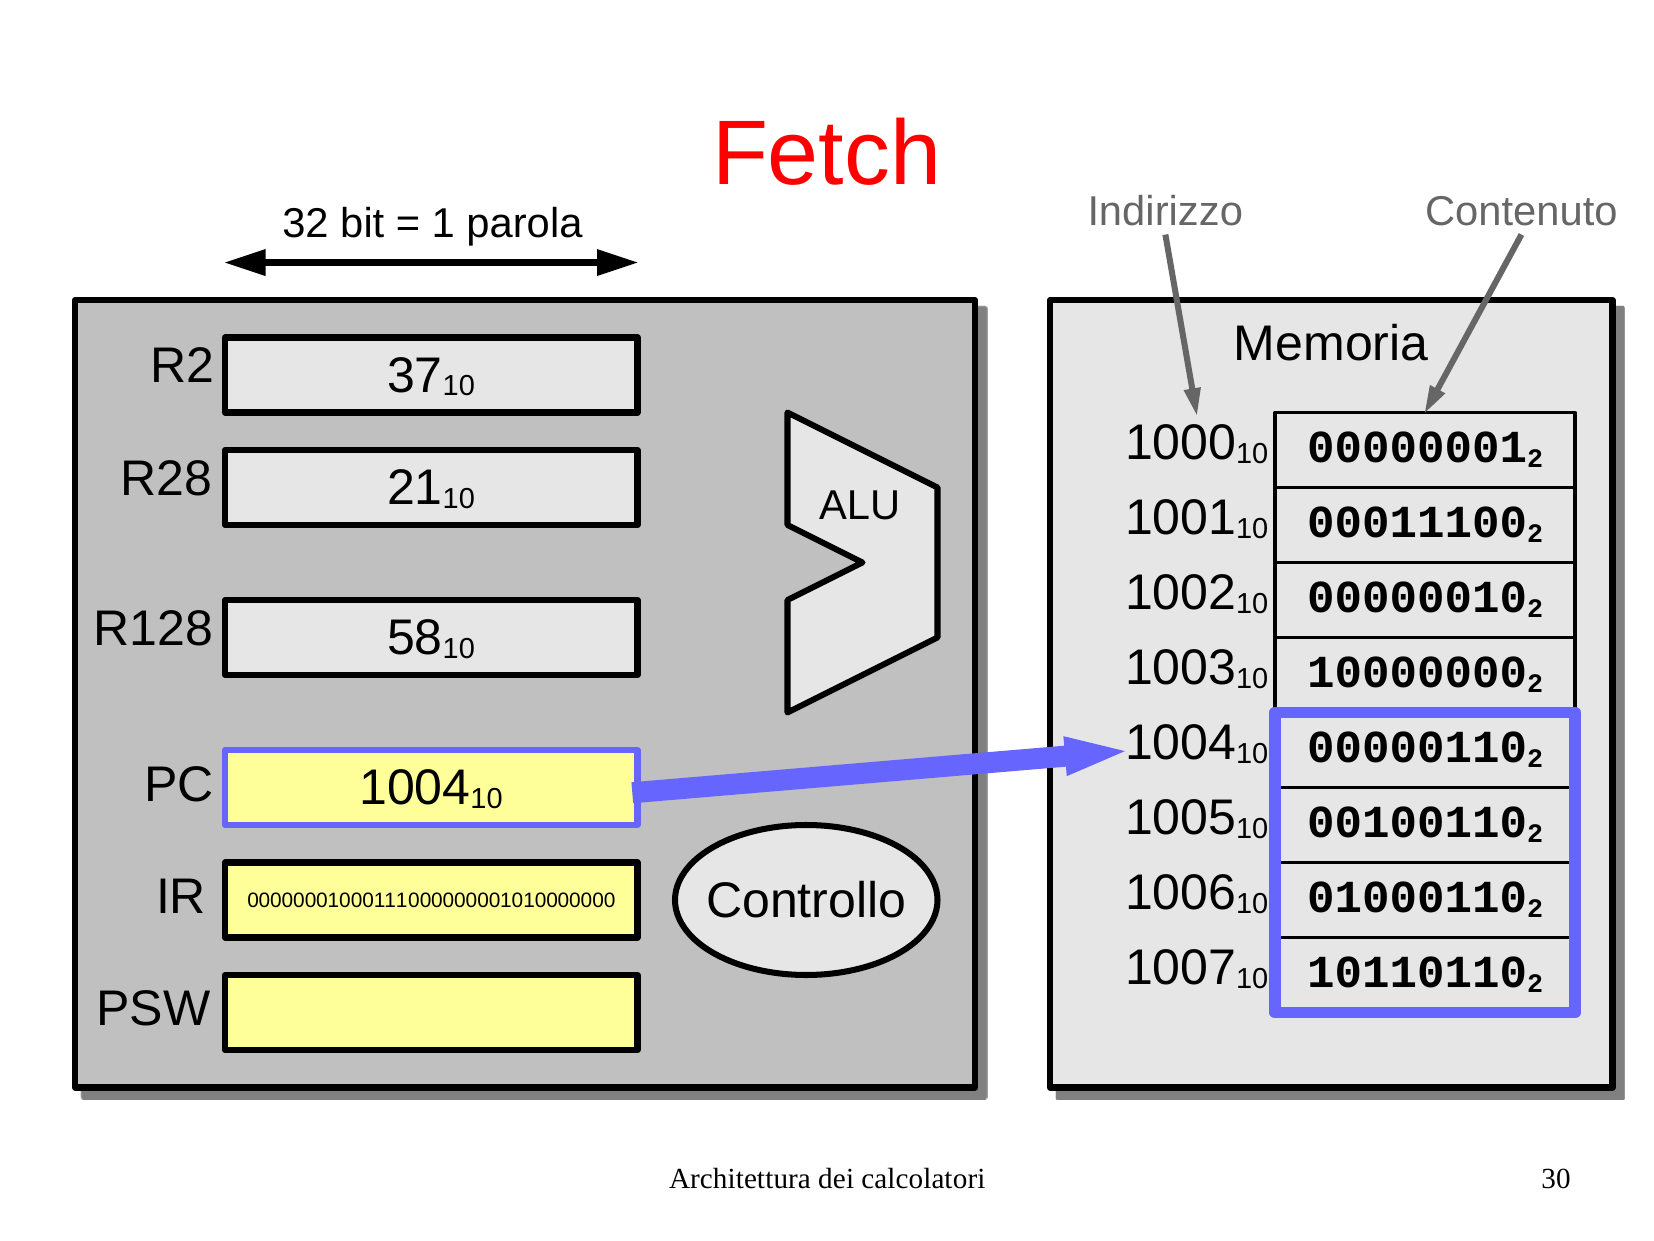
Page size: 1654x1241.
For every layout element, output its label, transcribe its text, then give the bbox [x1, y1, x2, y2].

text_box PSW [96, 980, 211, 1037]
text_box 000111002 [1275, 487, 1576, 562]
text_box 2110 [225, 450, 638, 526]
text_box 010001102 [1281, 862, 1569, 937]
text_box R2 [150, 337, 214, 394]
text_box [75, 300, 976, 1088]
text_box R128 [93, 600, 214, 657]
text_box 100410 [225, 750, 638, 826]
text_box PC [144, 755, 214, 813]
text_box 100000002 [1275, 637, 1576, 707]
text_box 000000102 [1275, 562, 1576, 637]
text_box 3710 [225, 337, 638, 413]
text_box R28 [120, 450, 213, 507]
text_box 001001102 [1281, 787, 1569, 862]
text_box 100710 [1125, 939, 1269, 1013]
text_box Memoria [1050, 300, 1482, 750]
text_box 100310 [1125, 639, 1269, 713]
title Fetch [82, 49, 1571, 257]
text_box 100510 [1125, 789, 1269, 863]
text_box 100010 [1125, 414, 1269, 488]
text_box 000000012 [1275, 412, 1576, 487]
text_box 5810 [225, 600, 638, 676]
text_box 100410 [1125, 714, 1269, 788]
text_box 100110 [1125, 489, 1269, 563]
text_box IR [155, 868, 207, 925]
text_box 101101102 [1281, 937, 1569, 1007]
text_box 000001102 [1281, 718, 1569, 787]
text_box Contenuto [1571, 187, 1618, 235]
text_box Memoria [1050, 300, 1613, 1088]
text_box 00000001000111000000001010000000 [225, 862, 638, 938]
text_box 100610 [1125, 864, 1269, 938]
text_box Controllo [675, 825, 938, 976]
text_box ALU [819, 481, 918, 538]
text_box 100210 [1125, 564, 1269, 638]
